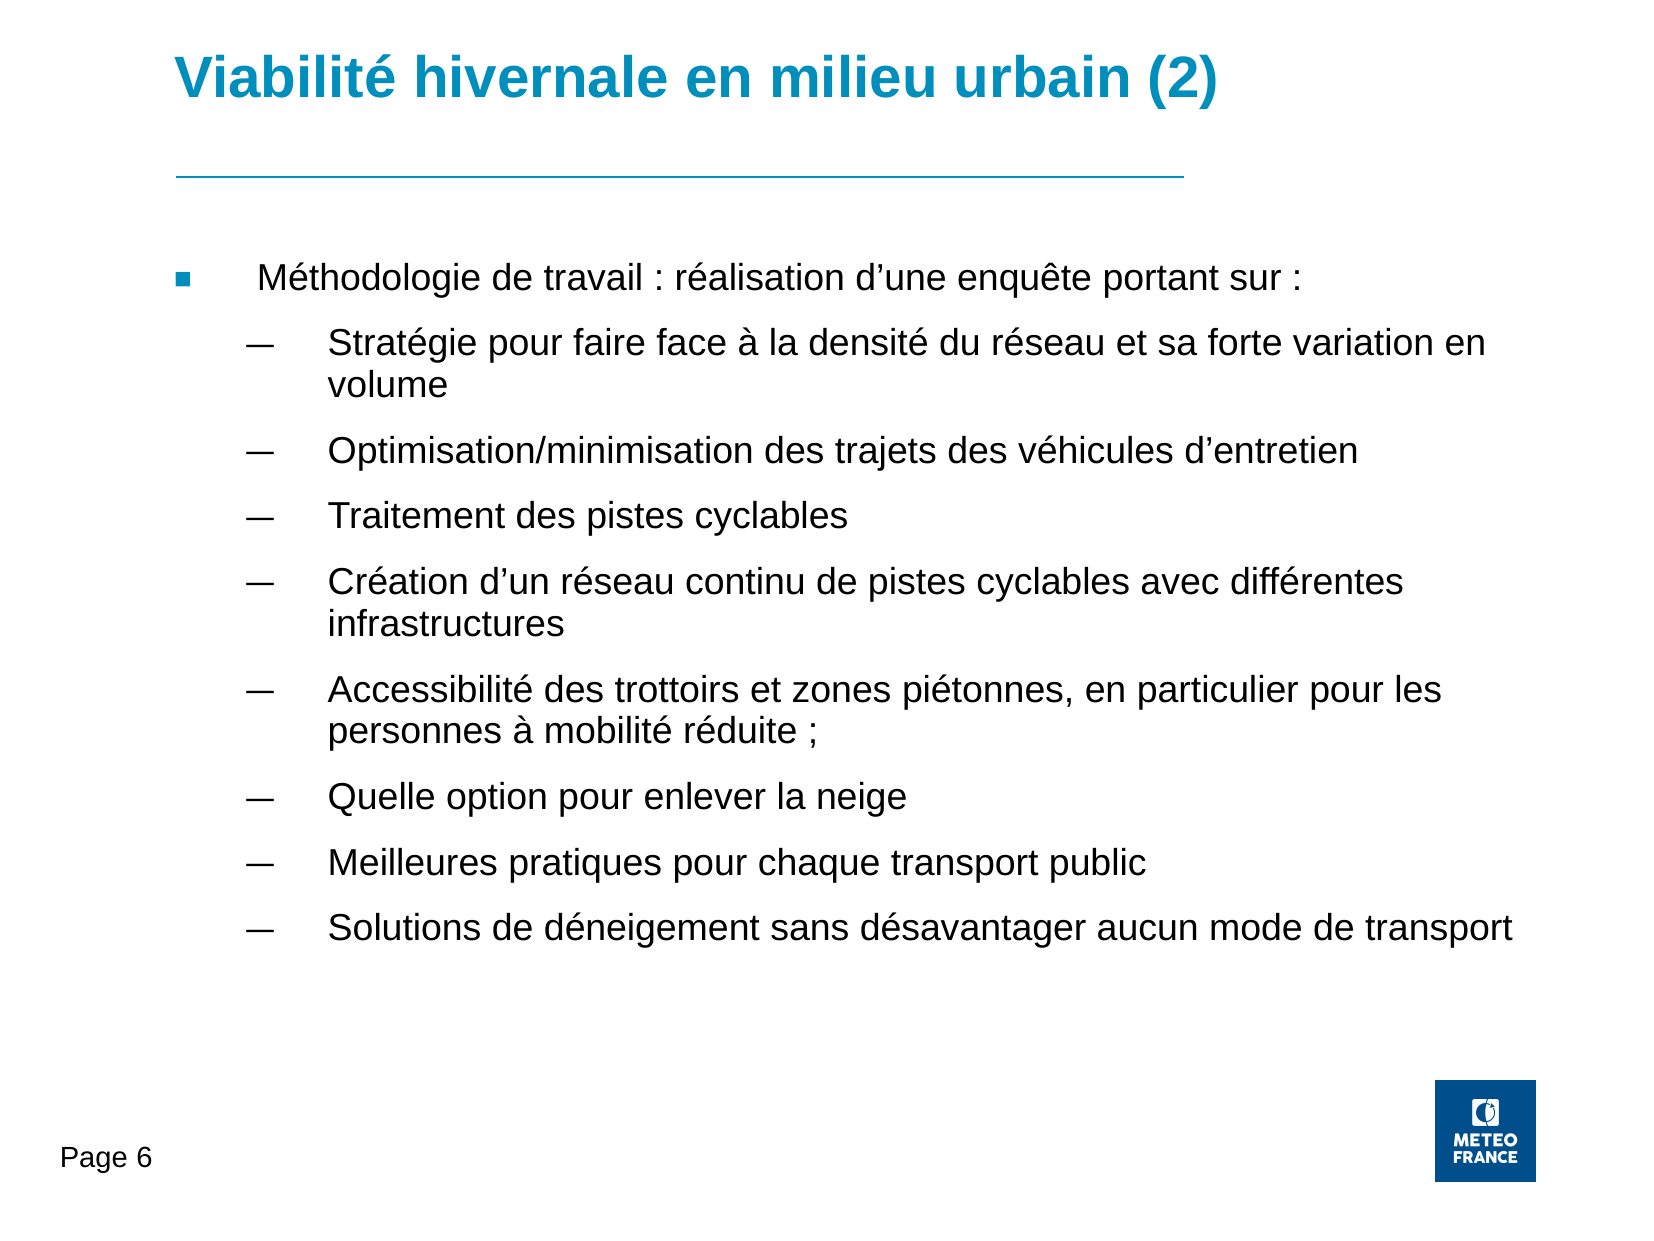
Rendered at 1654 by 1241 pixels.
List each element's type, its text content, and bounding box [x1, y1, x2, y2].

title Viabilité hivernale en milieu urbain (2) [174, 0, 1654, 156]
list Méthodologie de travail : réalisation d’une enquête portant sur : Stratégie pour faire face à la densité du réseau et sa forte variation en volume Optimisation/minimisation des trajets des véhicules d’entretien Traitement des pistes cyclables Création d’un réseau continu de pistes cyclables avec différentes infrastructures Accessibilité des trottoirs et zones piétonnes, en particulier pour les personnes à mobilité réduite ; Quelle option pour enlever la neige Meilleures pratiques pour chaque transport public Solutions de déneigement sans désavantager aucun mode de transport [156, 256, 1571, 1134]
picture [1435, 1134, 1536, 1182]
